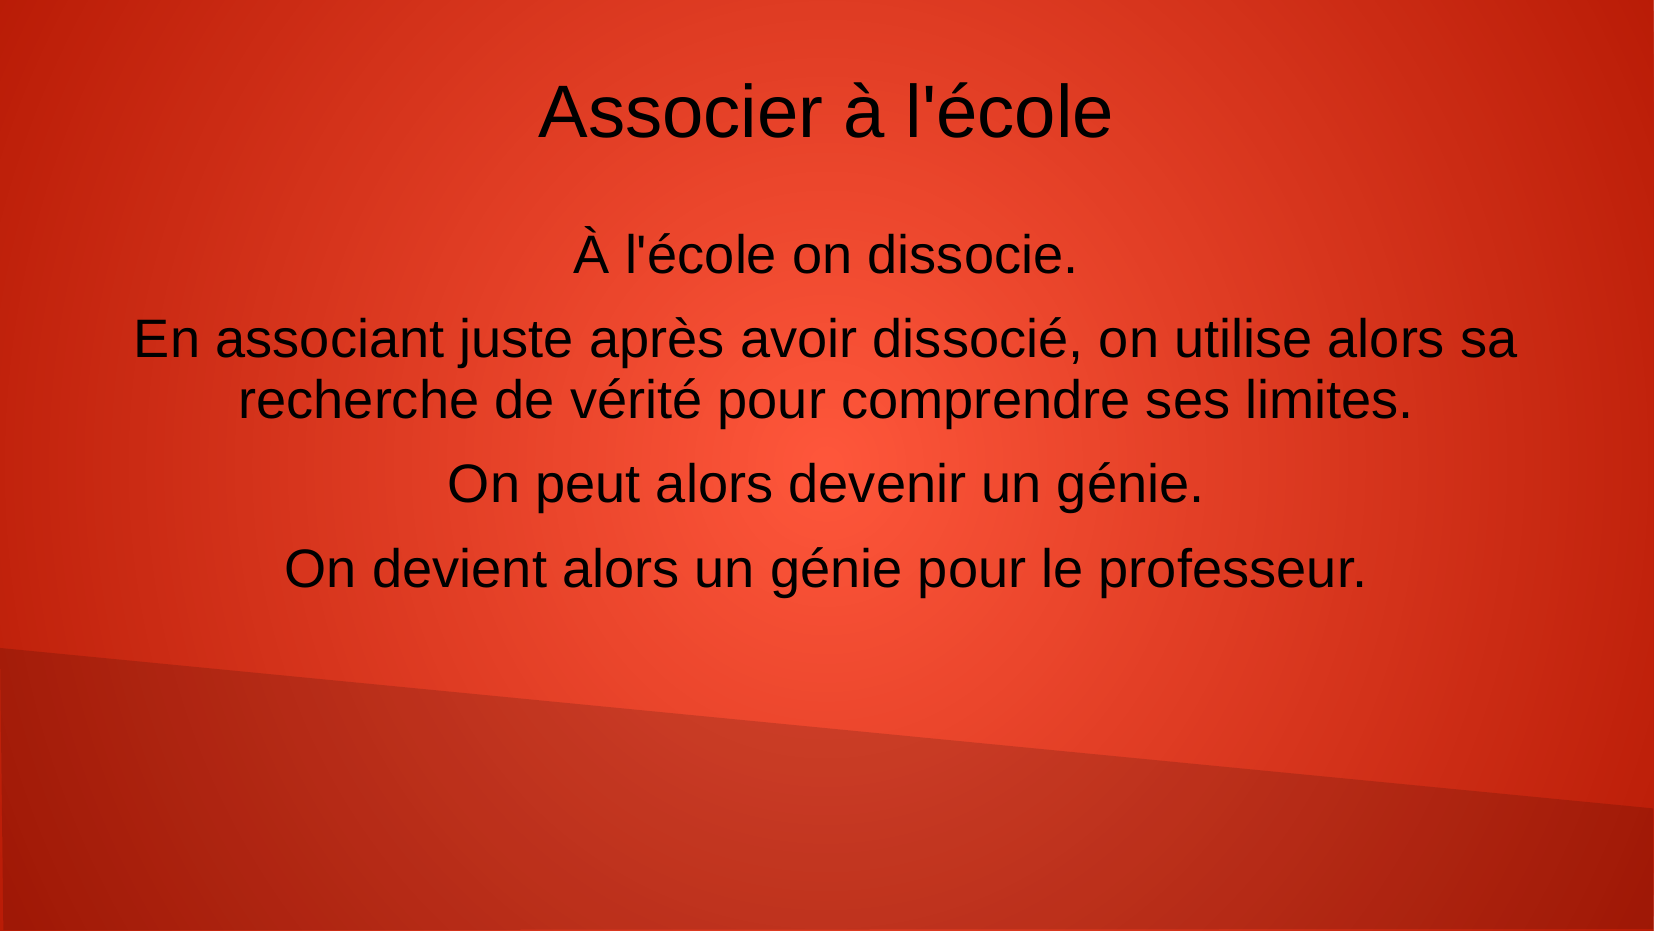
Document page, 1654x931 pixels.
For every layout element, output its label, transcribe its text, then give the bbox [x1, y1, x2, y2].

title Associer à l'école [82, 35, 1571, 189]
list À l'école on dissocie. En associant juste après avoir dissocié, on utilise alors sa recherche de vérité pour comprendre ses limites. On peut alors devenir un génie. On devient alors un génie pour le professeur. [82, 224, 1571, 764]
